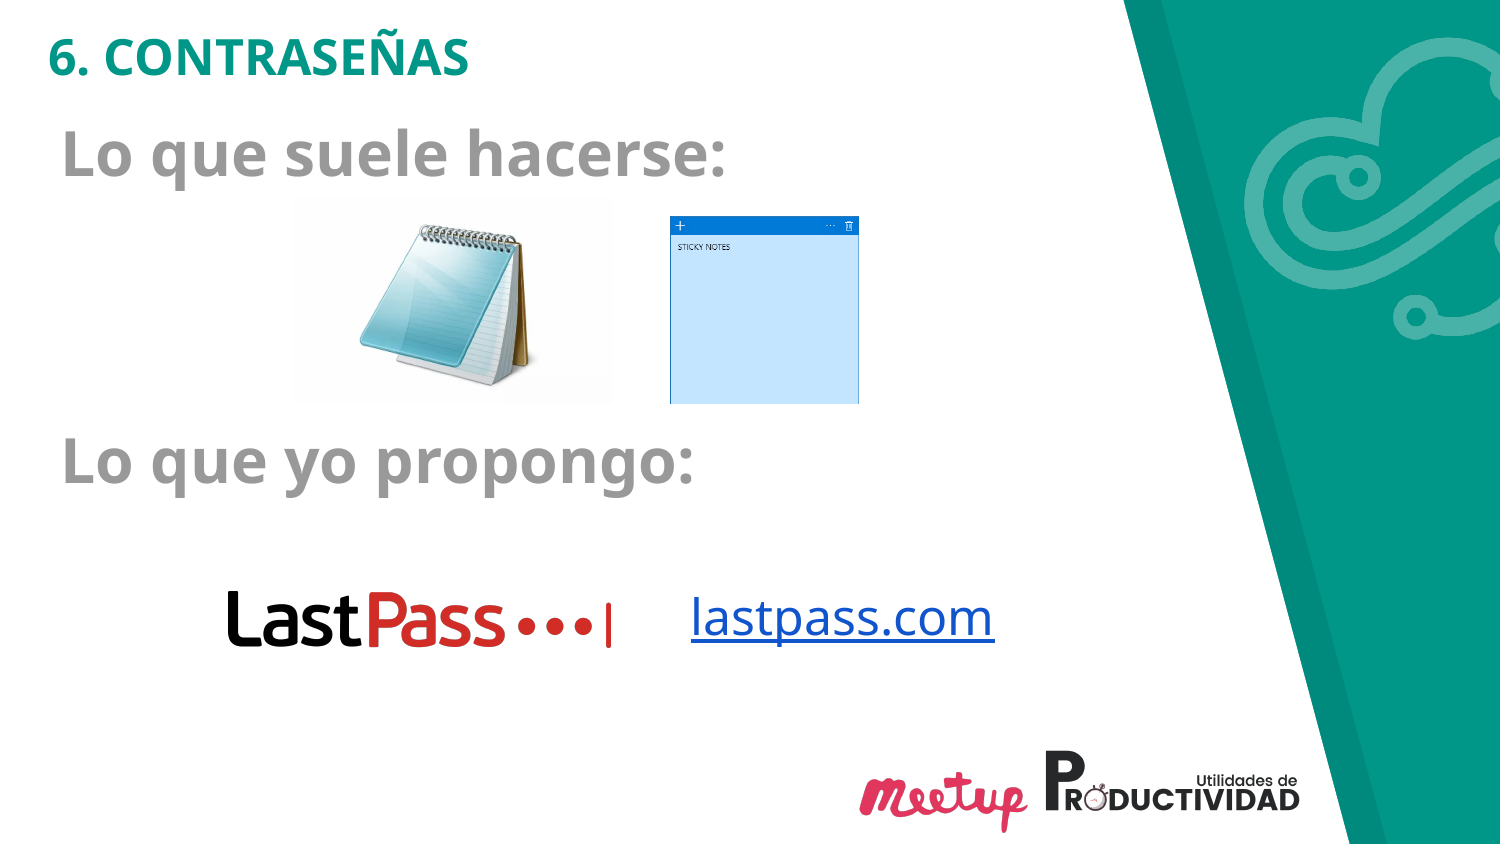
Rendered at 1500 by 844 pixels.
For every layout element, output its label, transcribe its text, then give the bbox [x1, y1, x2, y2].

picture [292, 197, 613, 403]
picture [858, 769, 1030, 835]
title 6. CONTRASEÑAS [33, 17, 1124, 94]
picture [228, 591, 611, 648]
picture [1042, 746, 1302, 811]
title lastpass.com [675, 576, 1179, 662]
picture [1236, 23, 1500, 351]
title Lo que suele hacerse: [45, 107, 794, 197]
title Lo que yo propongo: [45, 403, 883, 515]
picture [670, 216, 859, 404]
